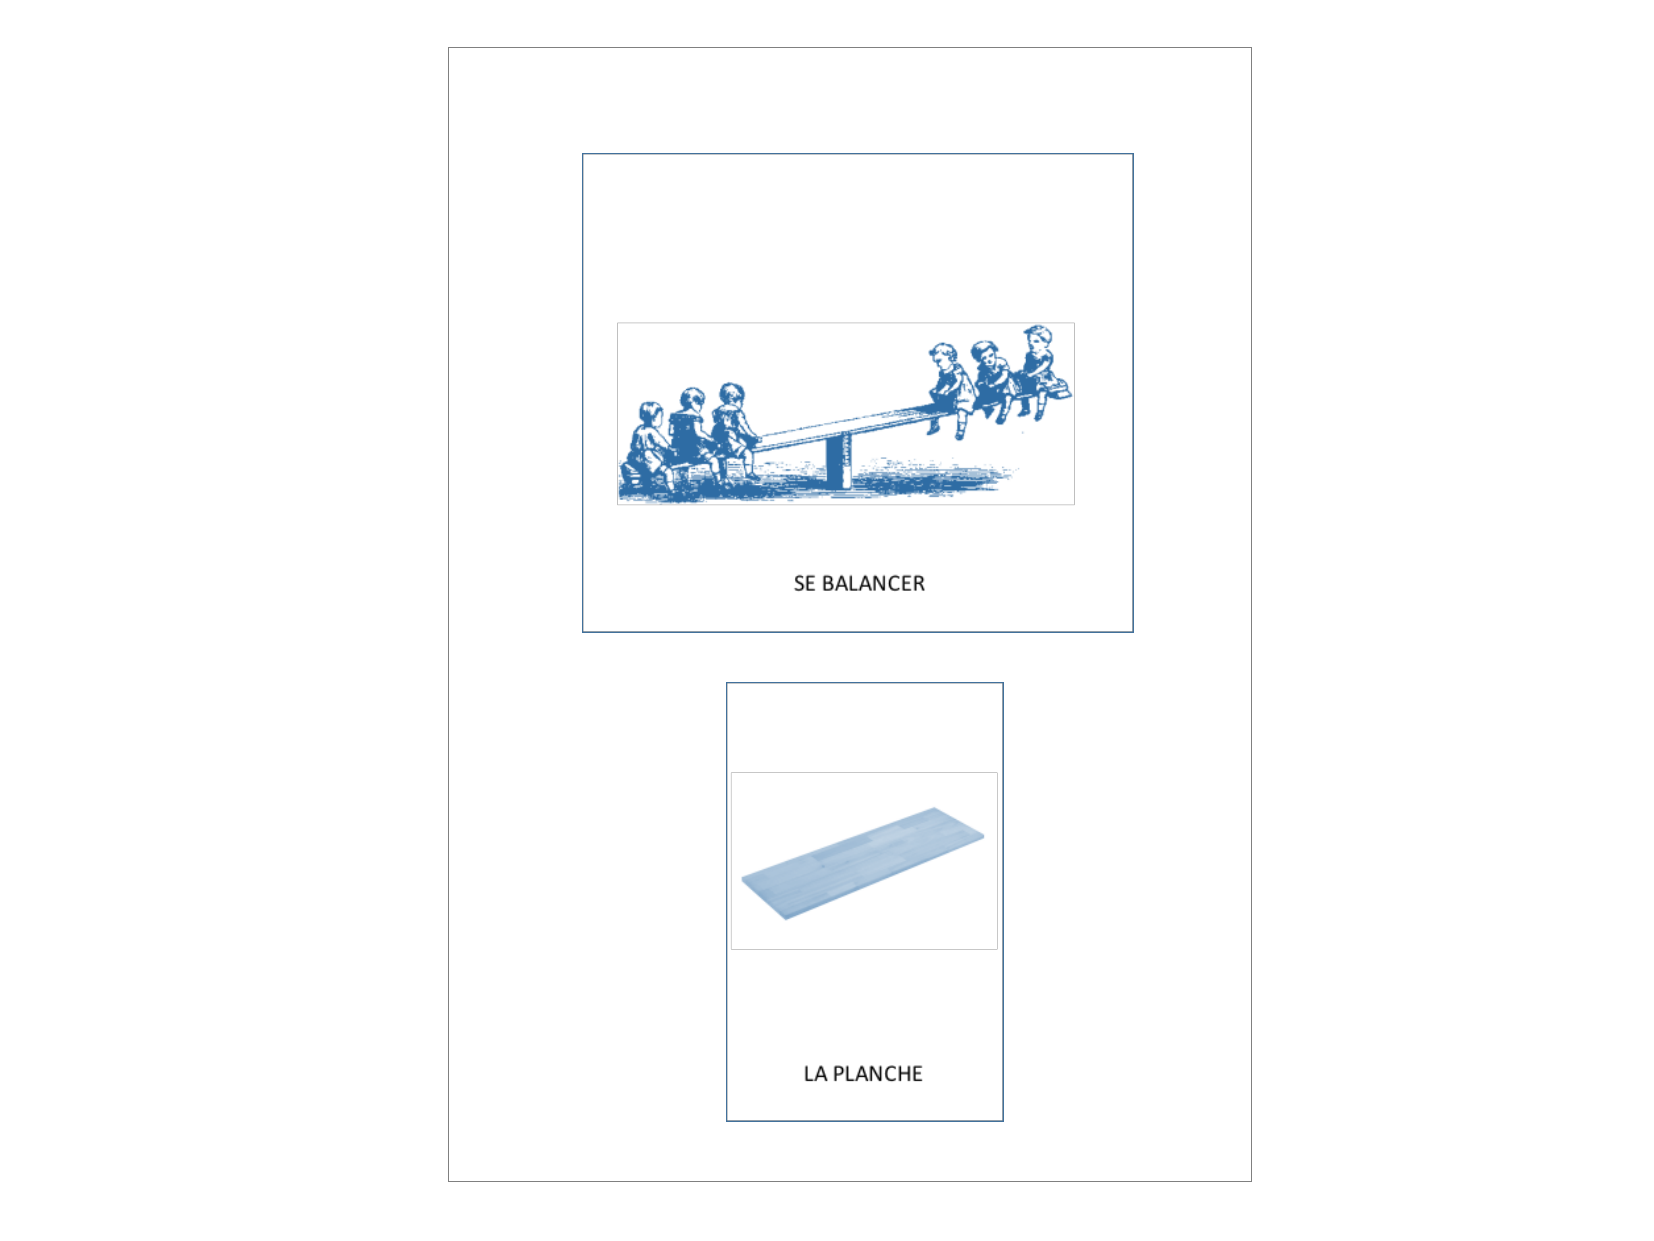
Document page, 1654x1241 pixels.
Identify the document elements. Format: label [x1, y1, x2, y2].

text_box [448, 47, 1252, 1182]
picture [582, 153, 1134, 633]
picture [726, 682, 1004, 1123]
